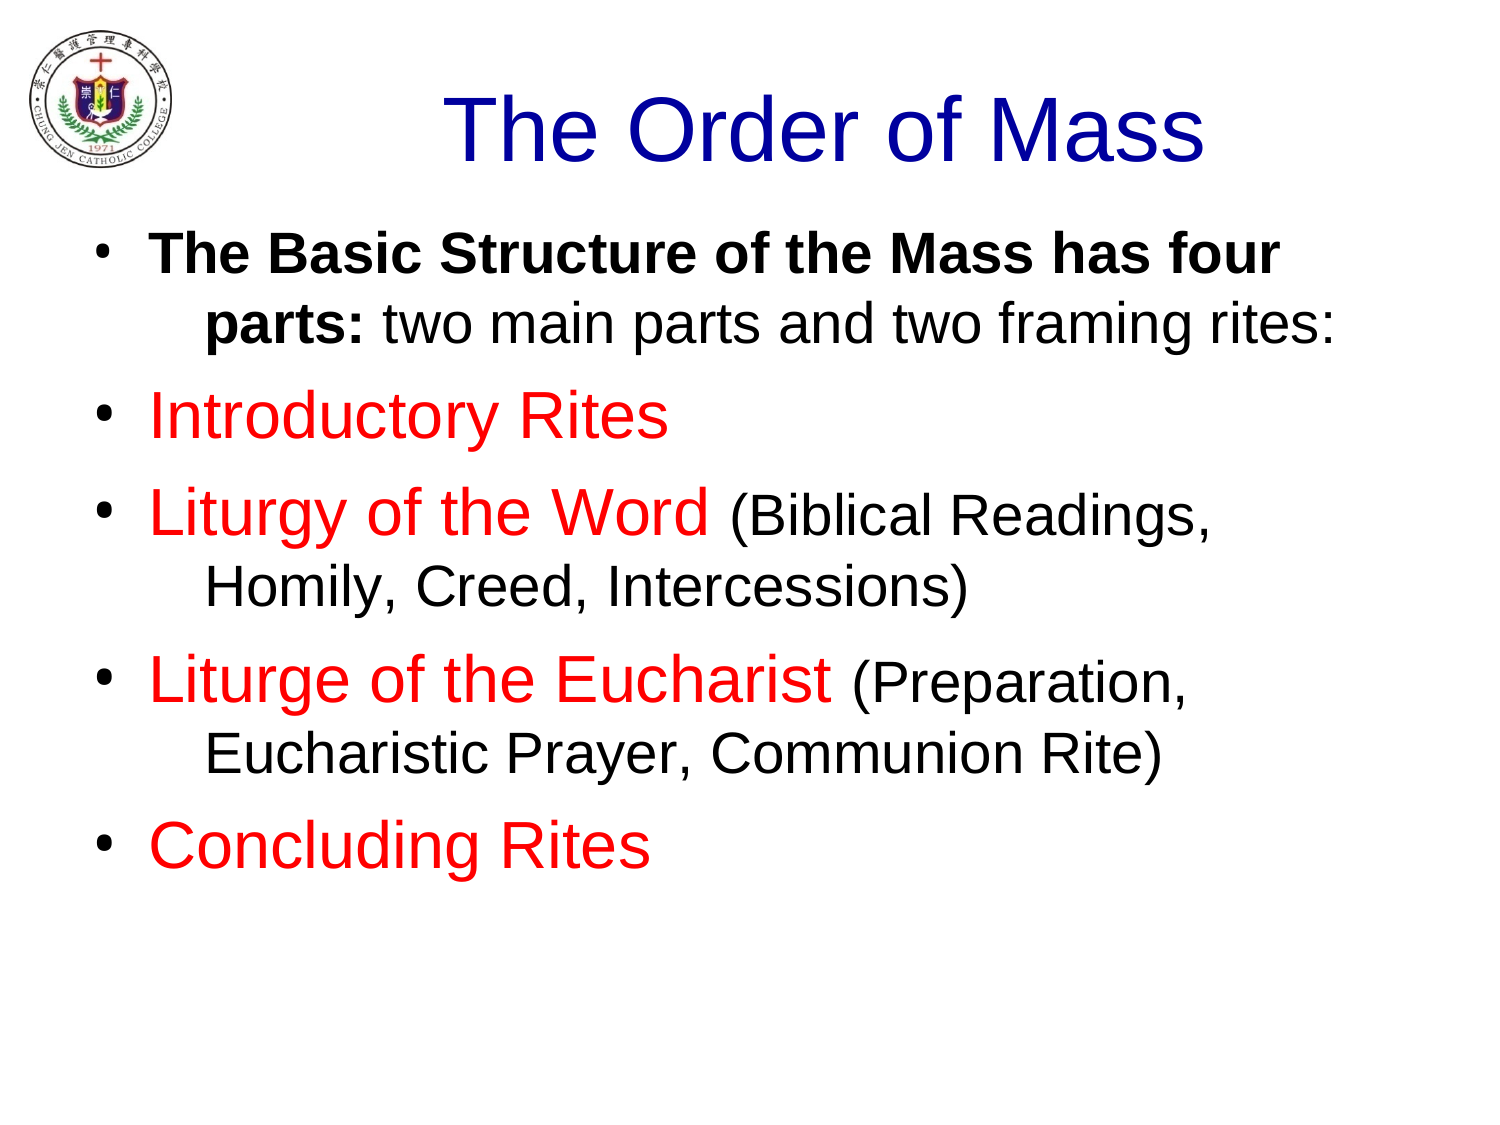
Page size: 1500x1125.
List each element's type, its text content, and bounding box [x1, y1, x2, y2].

list The Basic Structure of the Mass has four parts: two main parts and two framing rites: Introductory Rites Liturgy of the Word (Biblical Readings, Homily, Creed, Intercessions) Liturge of the Eucharist (Preparation, Eucharistic Prayer, Communion Rite) Concluding Rites [76, 208, 1427, 998]
title The Order of Mass [150, 31, 1500, 219]
